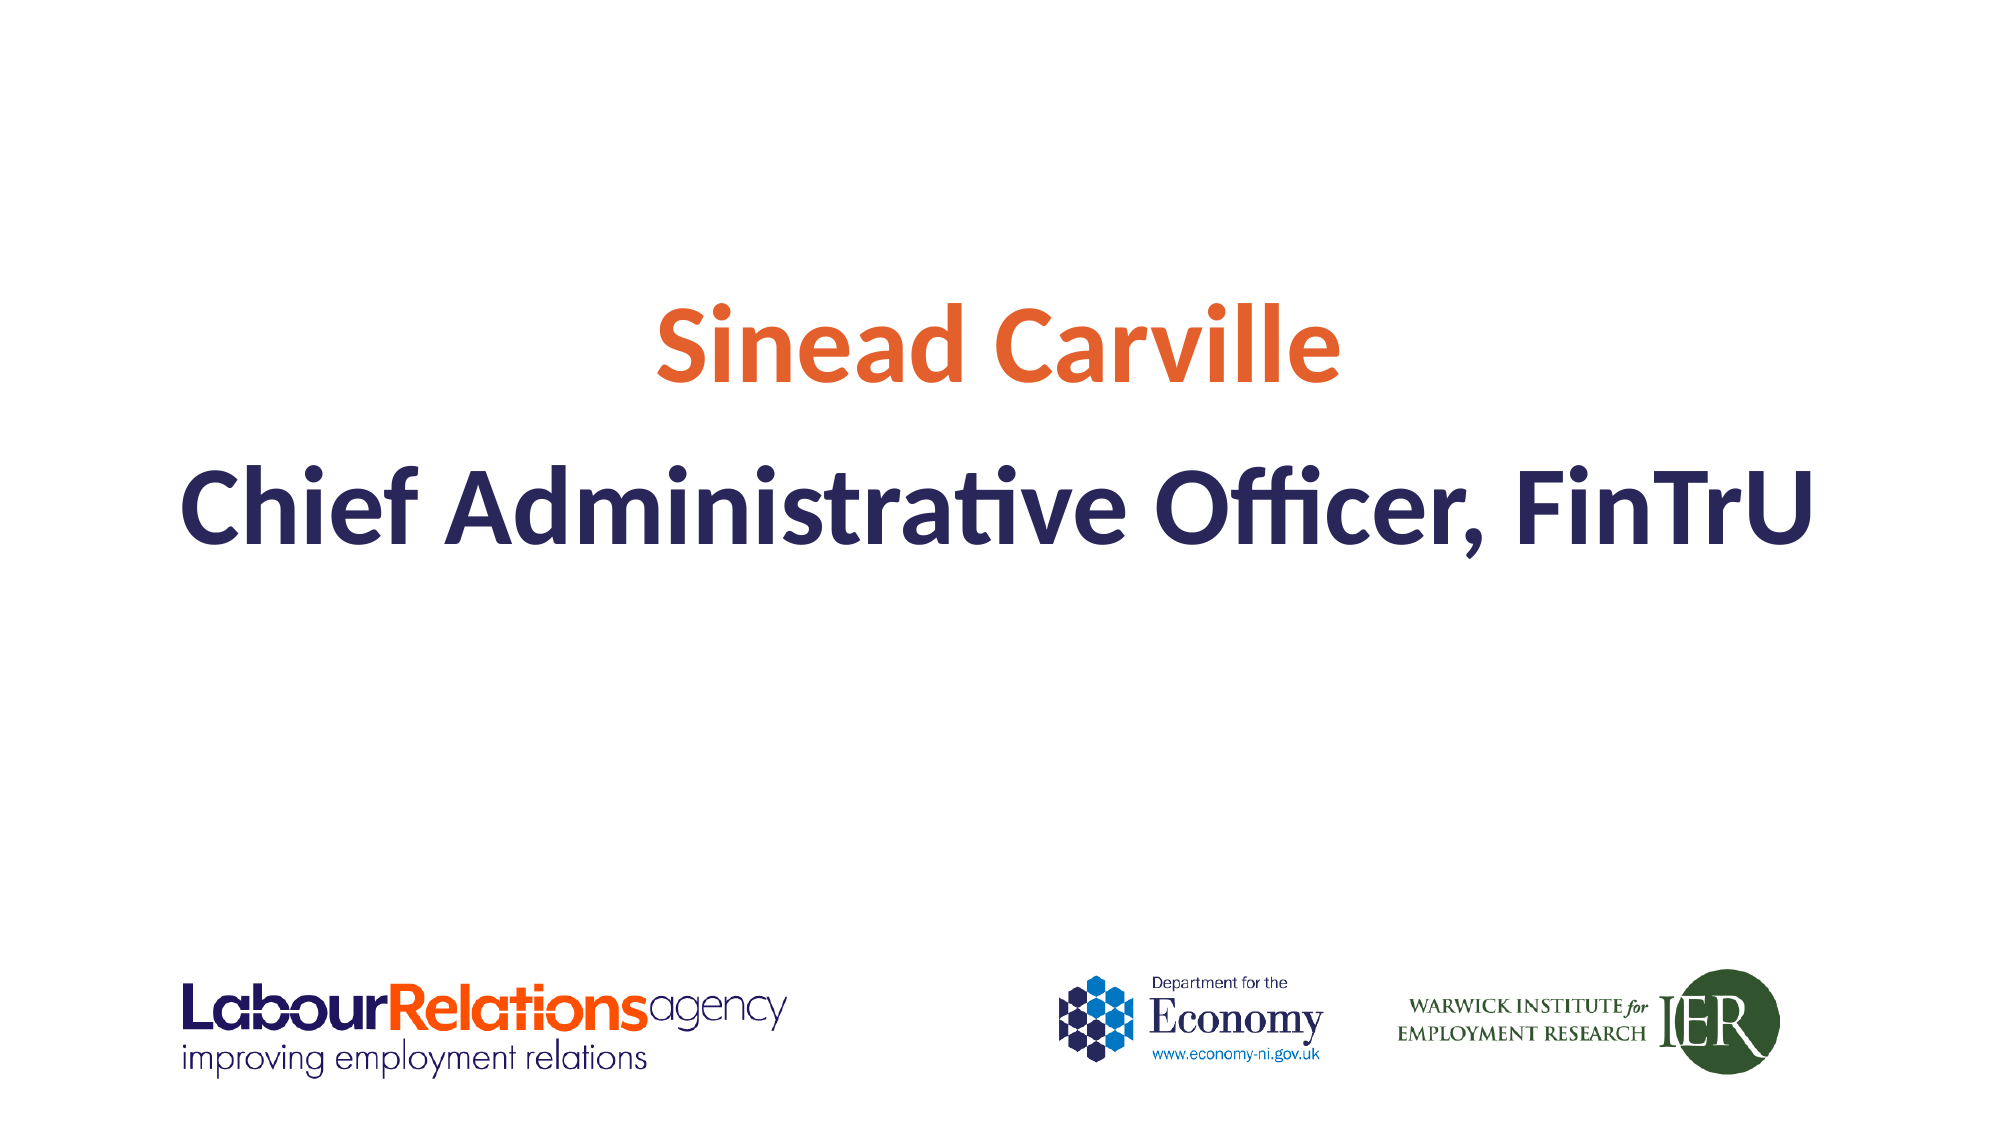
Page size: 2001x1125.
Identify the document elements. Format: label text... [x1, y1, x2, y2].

text_box Sinead Carville Chief Administrative Officer, FinTrU [99, 262, 1900, 1005]
picture [118, 1005, 1844, 1125]
